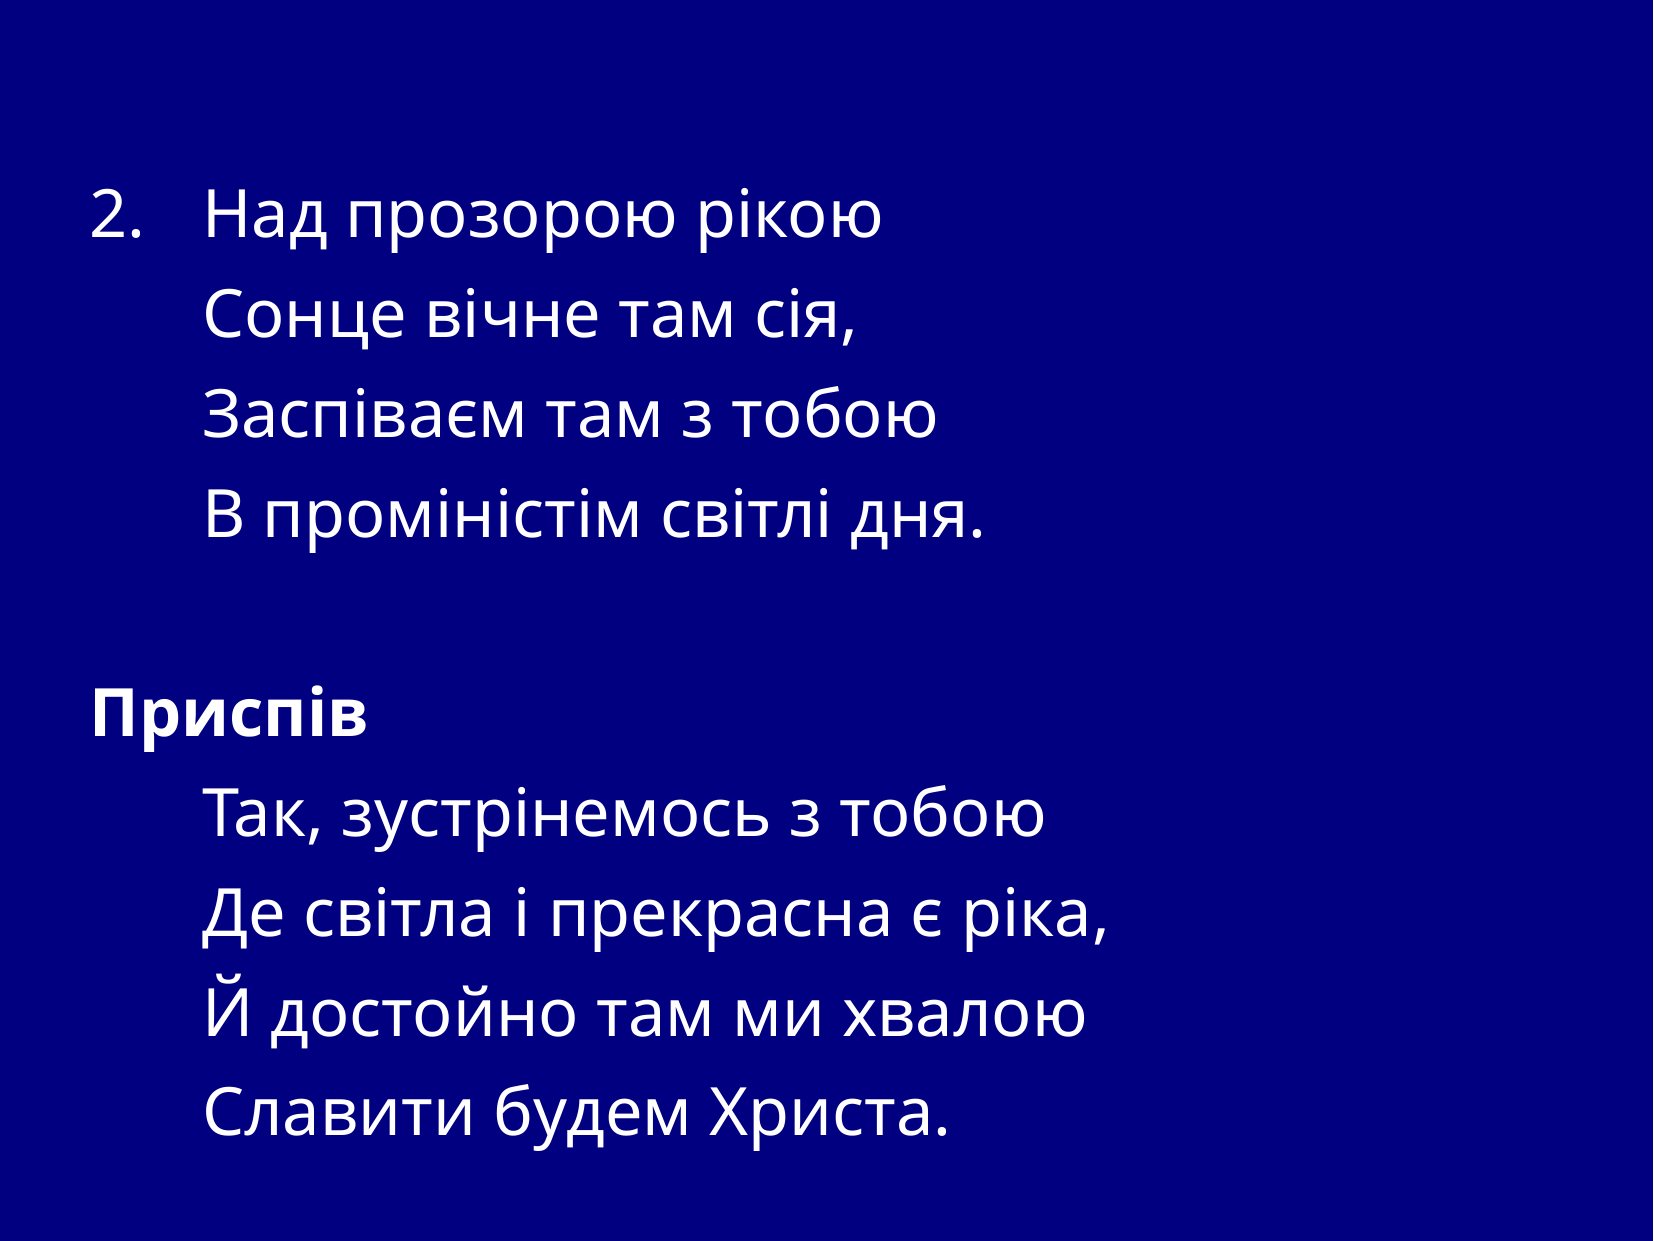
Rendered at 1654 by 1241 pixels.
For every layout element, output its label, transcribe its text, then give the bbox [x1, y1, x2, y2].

text_box 2. Над прозорою рікою Сонце вічне там сія, Заспіваєм там з тобою В проміністім світлі дня. Приспів Так, зустрінемось з тобою Де світла і прекрасна є ріка, Й достойно там ми хвалою Славити будем Христа. [75, 150, 1576, 1163]
